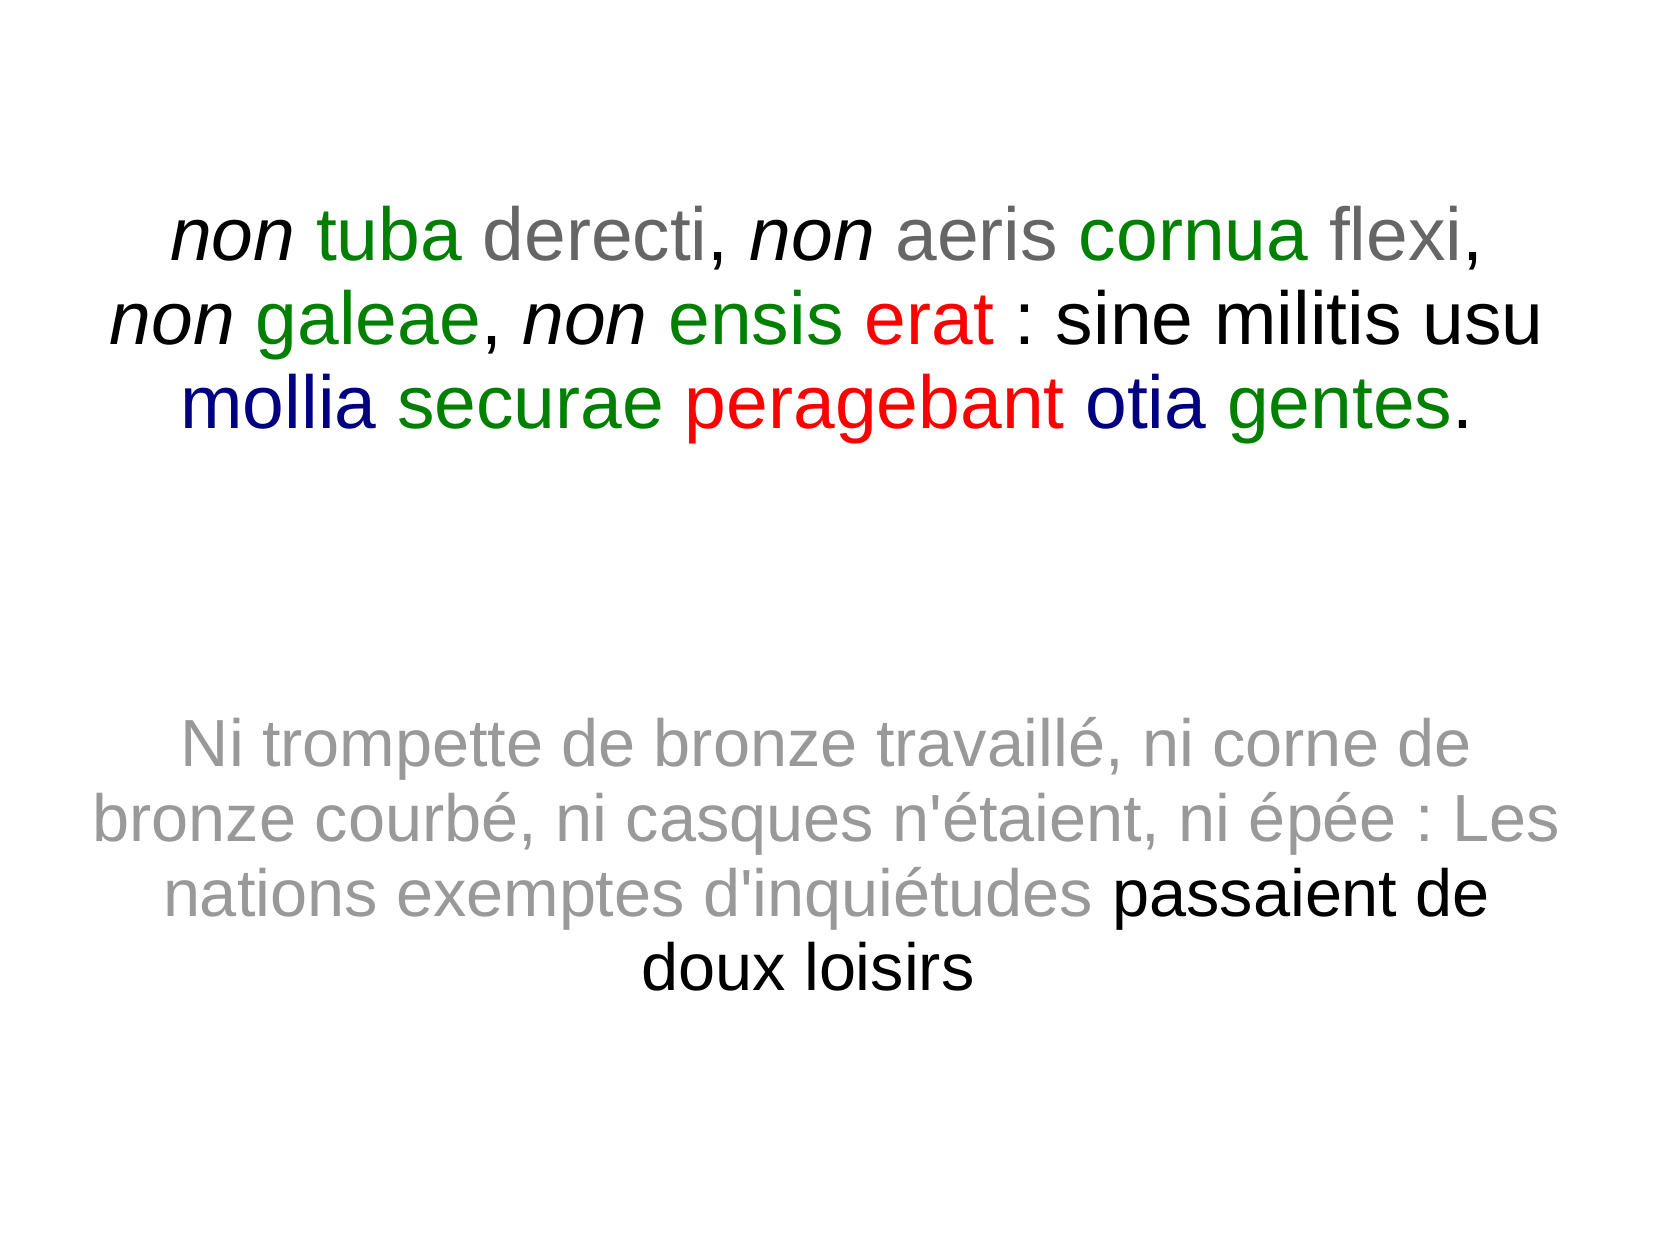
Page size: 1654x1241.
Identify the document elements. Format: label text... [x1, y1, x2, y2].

title non tuba derecti, non aeris cornua flexi, non galeae, non ensis erat : sine militis usu mollia securae peragebant otia gentes. [47, 35, 1607, 603]
subtitle Ni trompette de bronze travaillé, ni corne de bronze courbé, ni casques n'étaient, ni épée : Les nations exemptes d'inquiétudes passaient de doux loisirs [82, 602, 1571, 1109]
